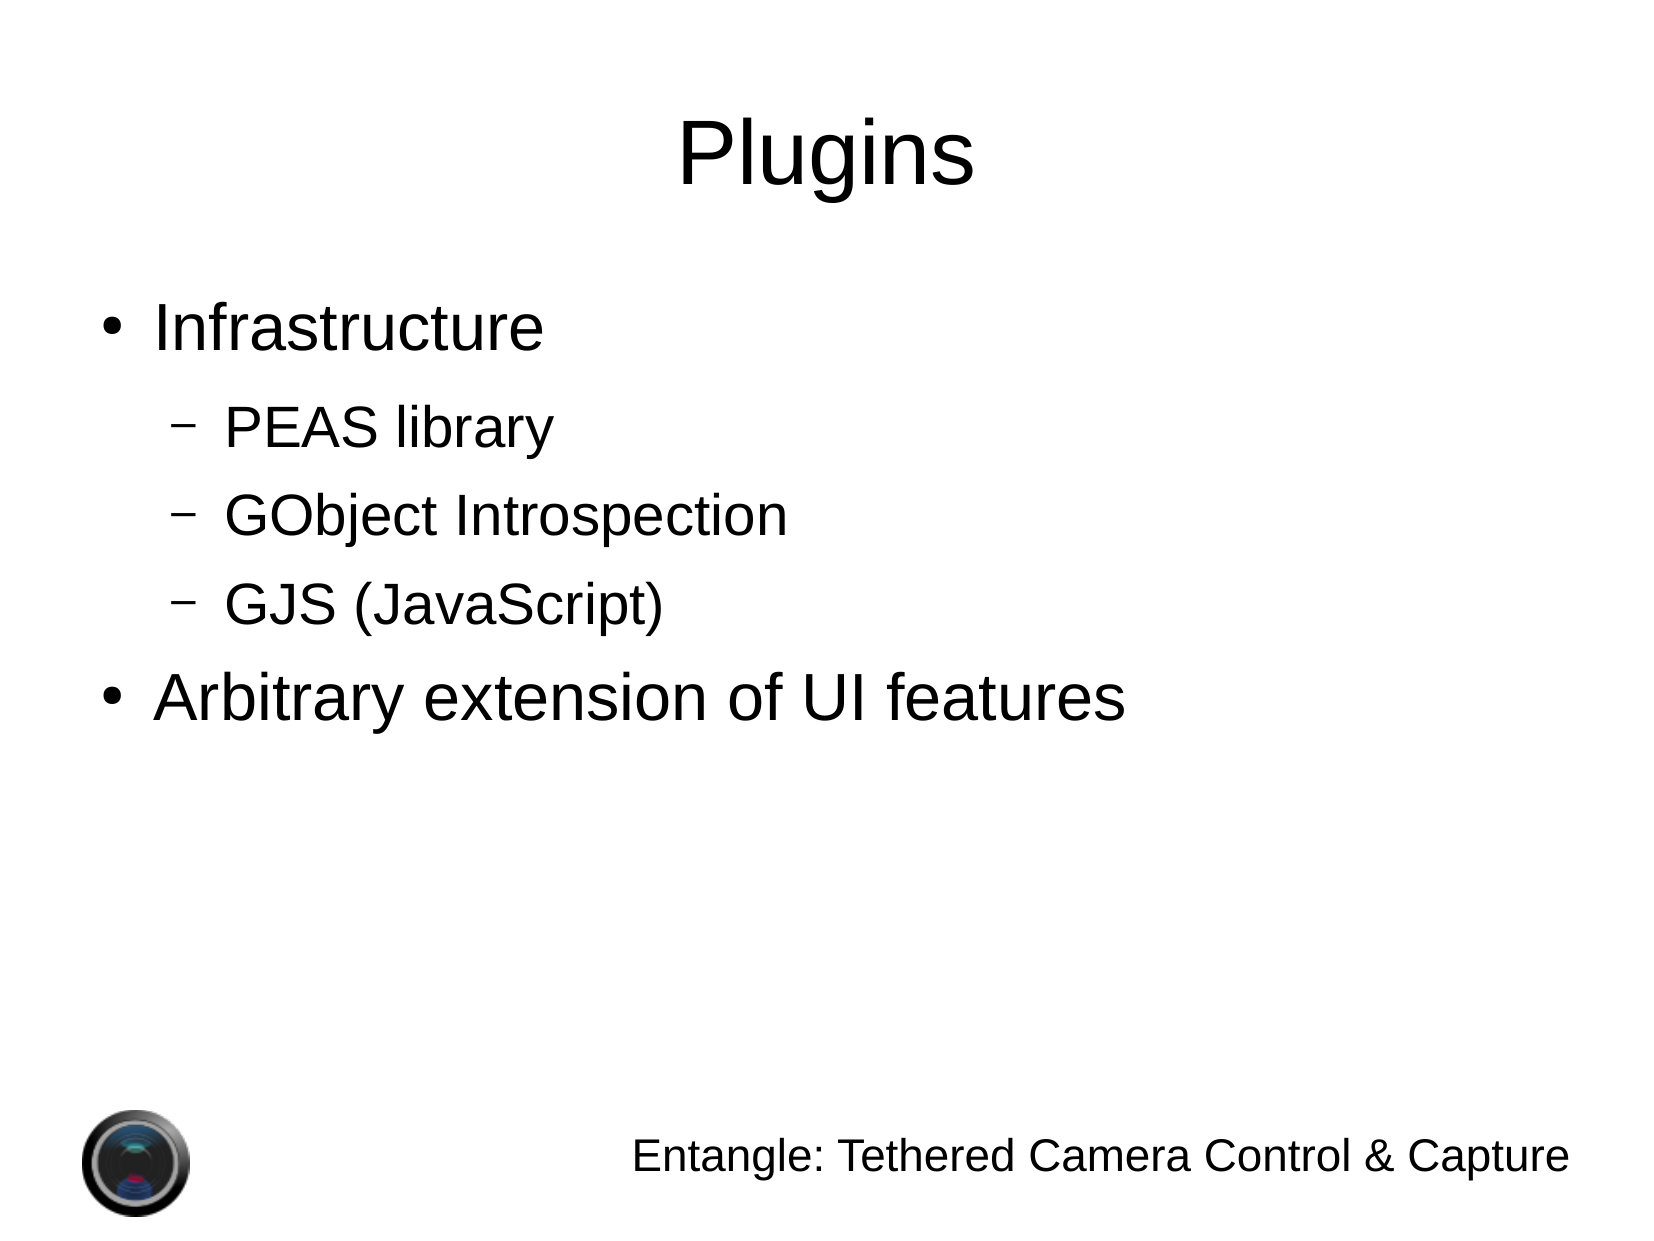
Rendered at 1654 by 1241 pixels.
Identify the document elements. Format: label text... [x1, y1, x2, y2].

list Infrastructure PEAS library GObject Introspection GJS (JavaScript) Arbitrary extension of UI features [82, 290, 1571, 1010]
picture [82, 1110, 190, 1217]
title Plugins [82, 49, 1571, 257]
